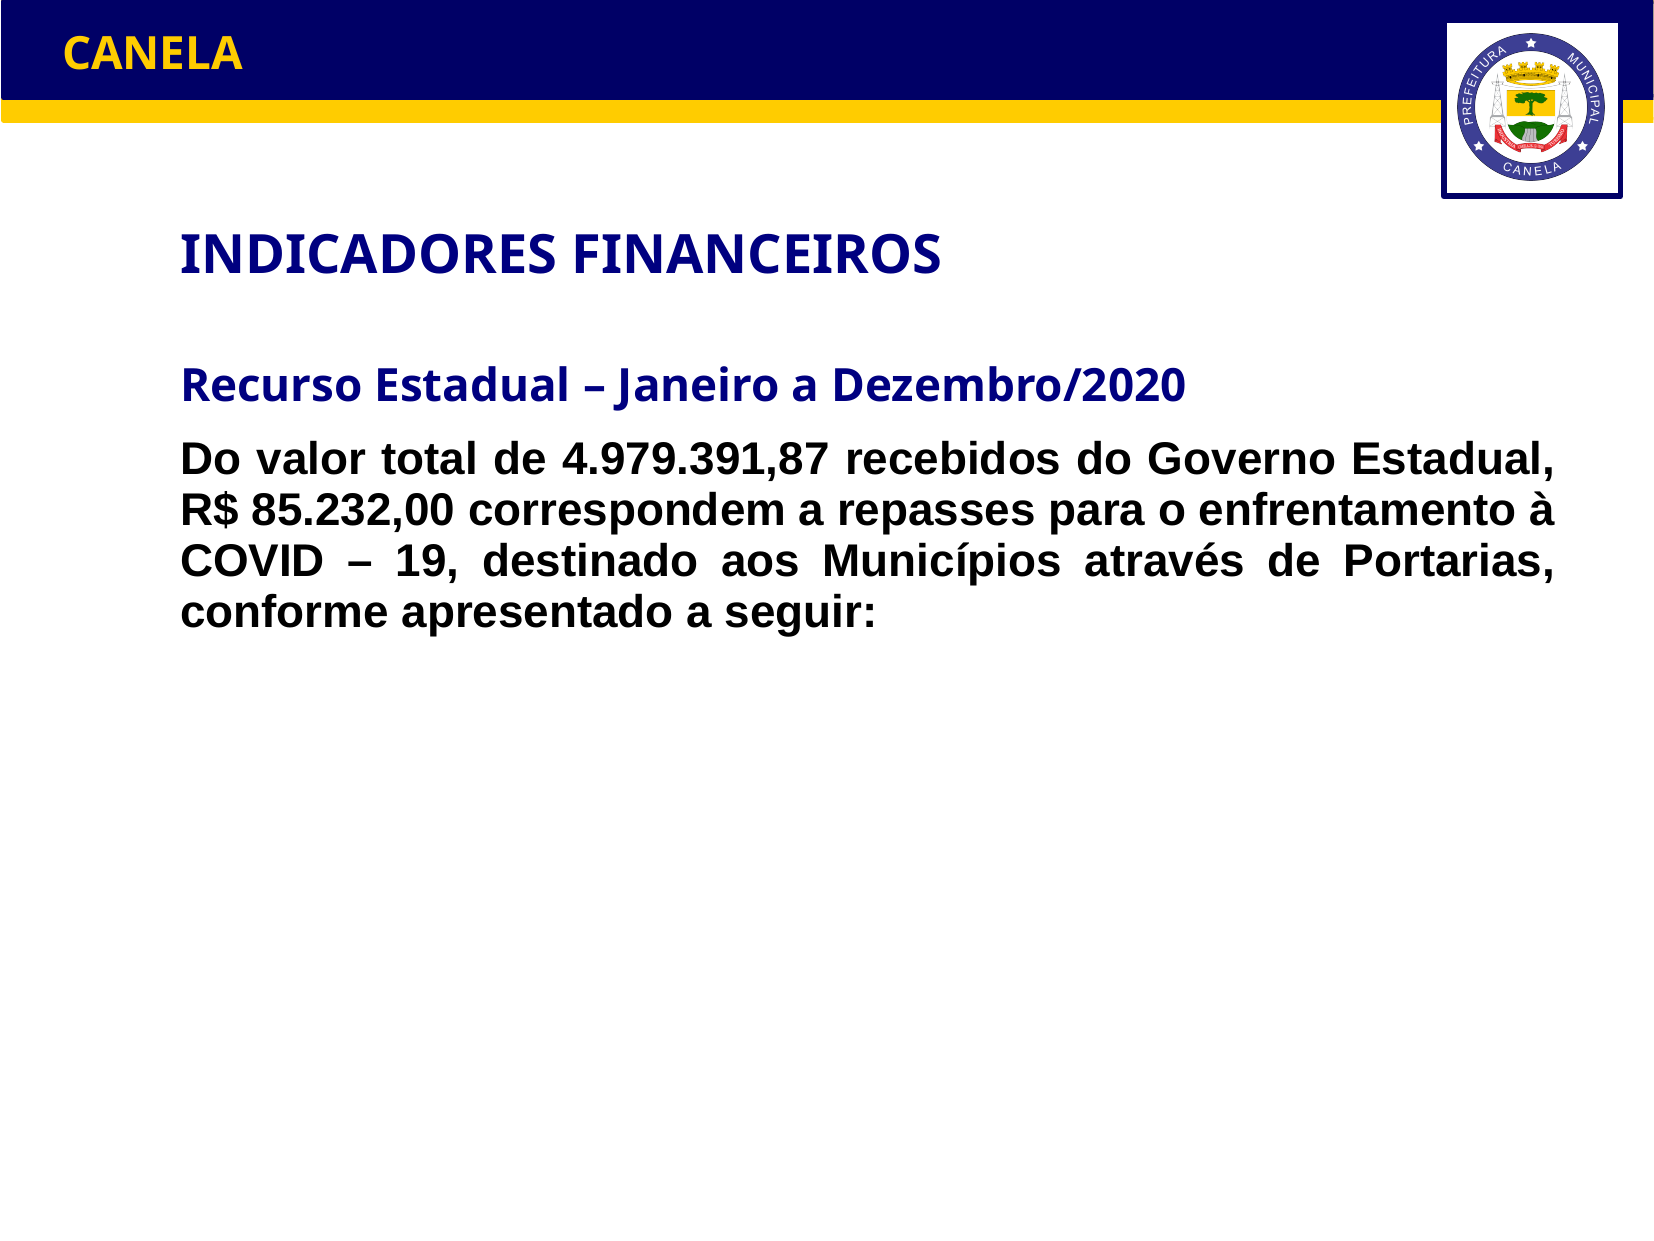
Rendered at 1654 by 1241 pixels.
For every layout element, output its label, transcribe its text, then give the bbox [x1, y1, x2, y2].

text_box INDICADORES FINANCEIROS Recurso Estadual – Janeiro a Dezembro/2020 [165, 208, 1441, 386]
text_box CANELA [47, 13, 853, 93]
picture [1457, 33, 1605, 181]
text_box [3, 0, 1654, 197]
text_box Do valor total de 4.979.391,87 recebidos do Governo Estadual, R$ 85.232,00 correspondem a repasses para o enfrentamento à COVID – 19, destinado aos Municípios através de Portarias, conforme apresentado a seguir: [165, 425, 1571, 1008]
